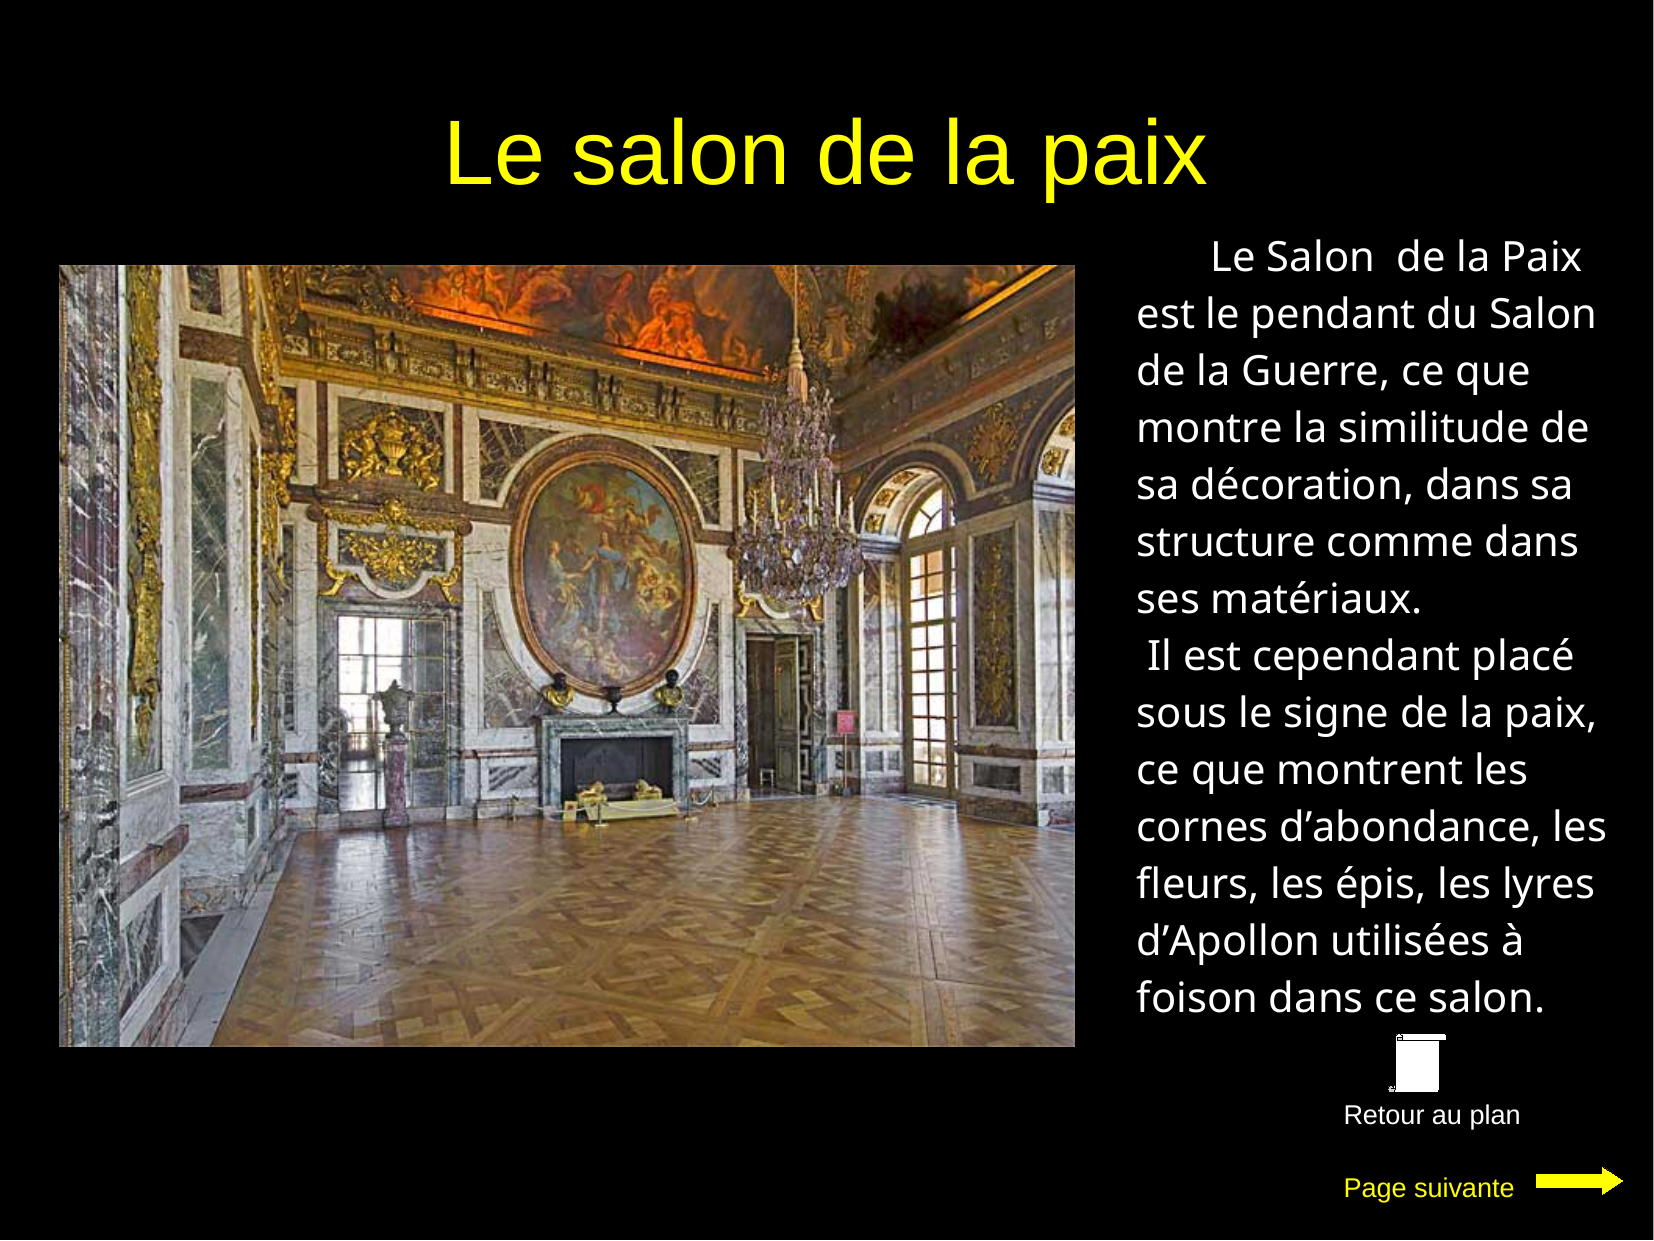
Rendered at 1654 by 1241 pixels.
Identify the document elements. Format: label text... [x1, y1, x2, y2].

text_box Page suivante [1328, 1165, 1536, 1211]
title Le salon de la paix [82, 49, 1571, 257]
text_box Retour au plan [1328, 1092, 1625, 1138]
picture [59, 265, 1075, 1047]
text_box Le Salon de la Paix est le pendant du Salon de la Guerre, ce que montre la similitude de sa décoration, dans sa structure comme dans ses matériaux. Il est cependant placé sous le signe de la paix, ce que montrent les cornes d’abondance, les fleurs, les épis, les lyres d’Apollon utilisées à foison dans ce salon. [1122, 219, 1654, 1047]
text_box [1536, 1165, 1625, 1196]
text_box [1387, 1033, 1447, 1093]
